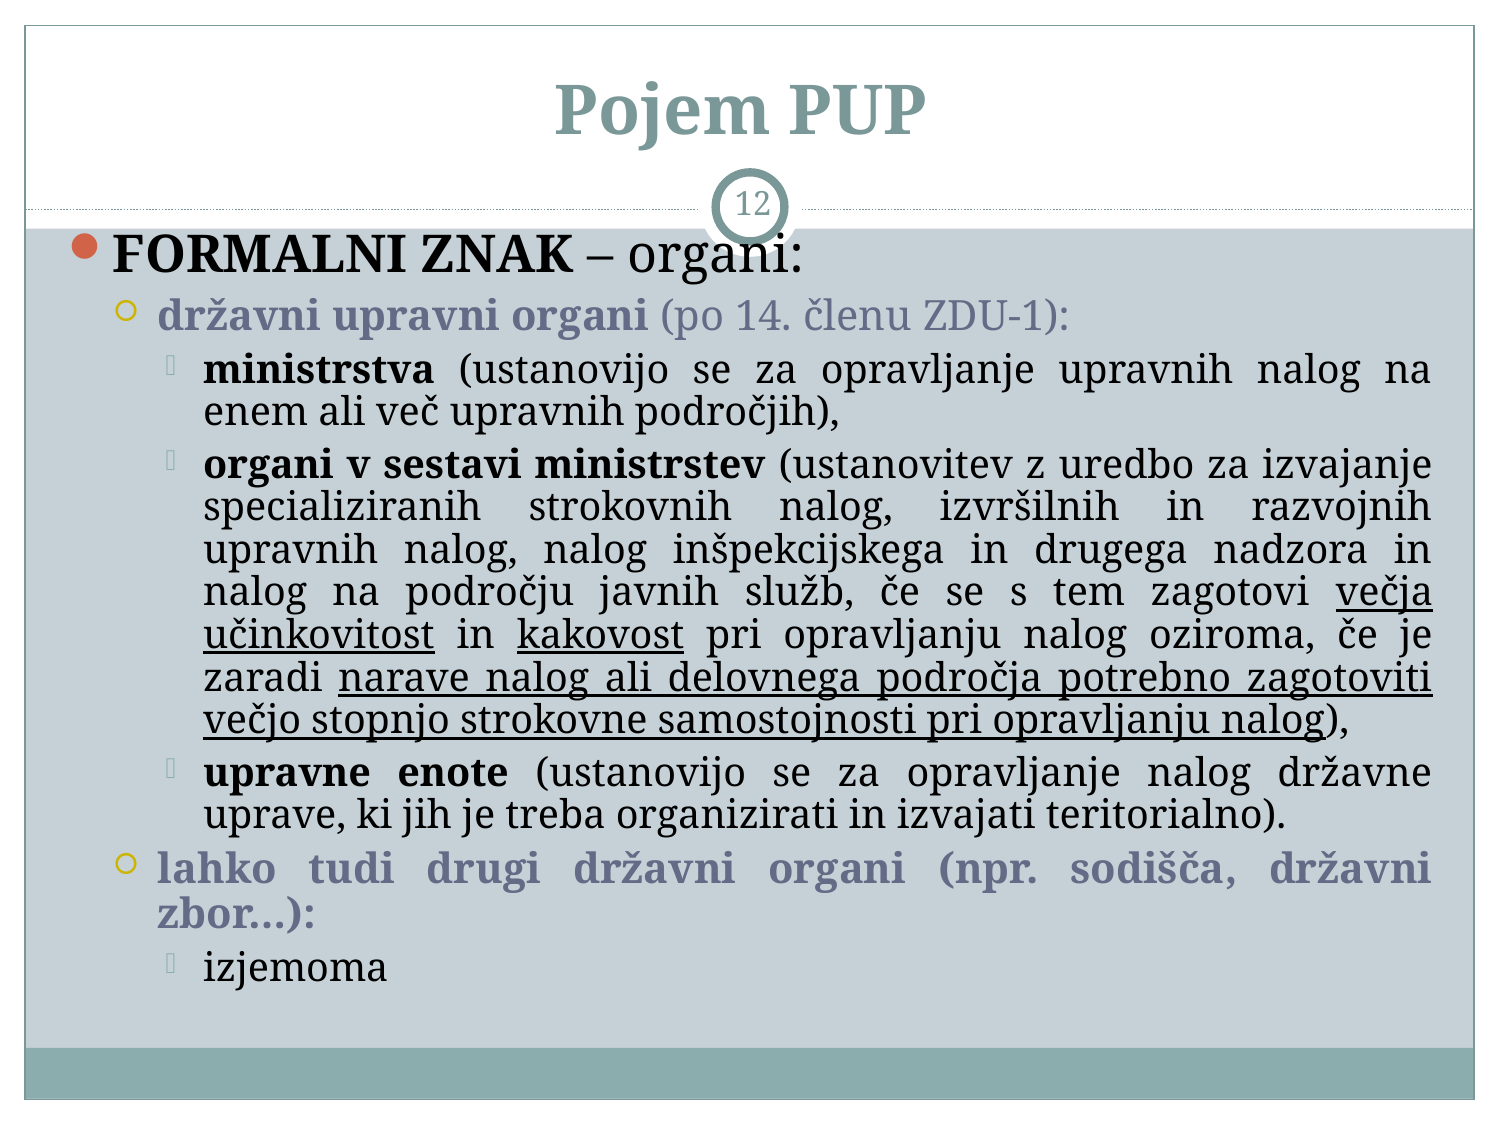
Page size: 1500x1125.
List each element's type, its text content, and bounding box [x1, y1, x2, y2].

list FORMALNI ZNAK – organi: državni upravni organi (po 14. členu ZDU-1): ministrstva (ustanovijo se za opravljanje upravnih nalog na enem ali več upravnih področjih), organi v sestavi ministrstev (ustanovitev z uredbo za izvajanje specializiranih strokovnih nalog, izvršilnih in razvojnih upravnih nalog, nalog inšpekcijskega in drugega nadzora in nalog na področju javnih služb, če se s tem zagotovi večja učinkovitost in kakovost pri opravljanju nalog oziroma, če je zaradi narave nalog ali delovnega področja potrebno zagotoviti večjo stopnjo strokovne samostojnosti pri opravljanju nalog), upravne enote (ustanovijo se za opravljanje nalog državne uprave, ki jih je treba organizirati in izvajati teritorialno). lahko tudi drugi državni organi (npr. sodišča, državni zbor…): izjemoma [53, 220, 1449, 1035]
title Pojem PUP [41, 30, 1442, 156]
text_box <number> [715, 168, 791, 220]
